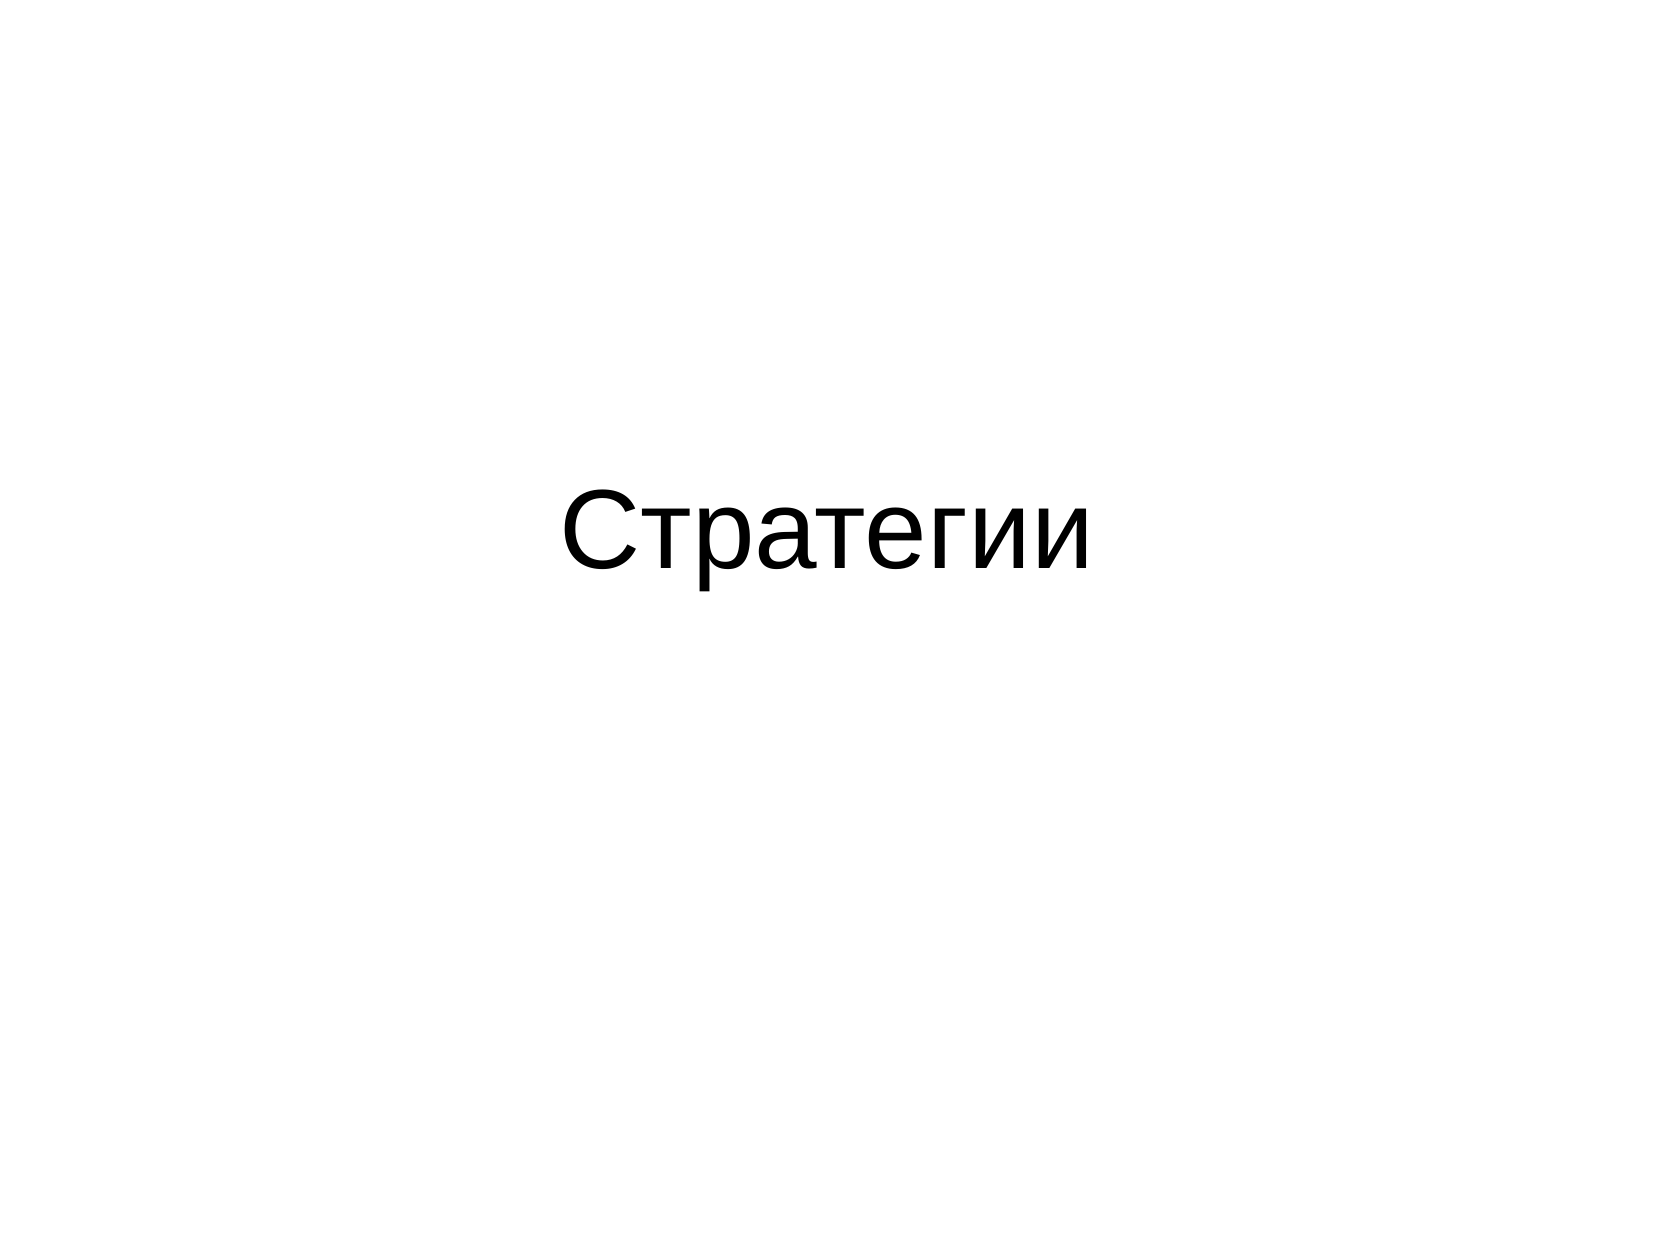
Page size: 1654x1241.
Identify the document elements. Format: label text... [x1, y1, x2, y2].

subtitle Стратегии [82, 49, 1571, 1010]
